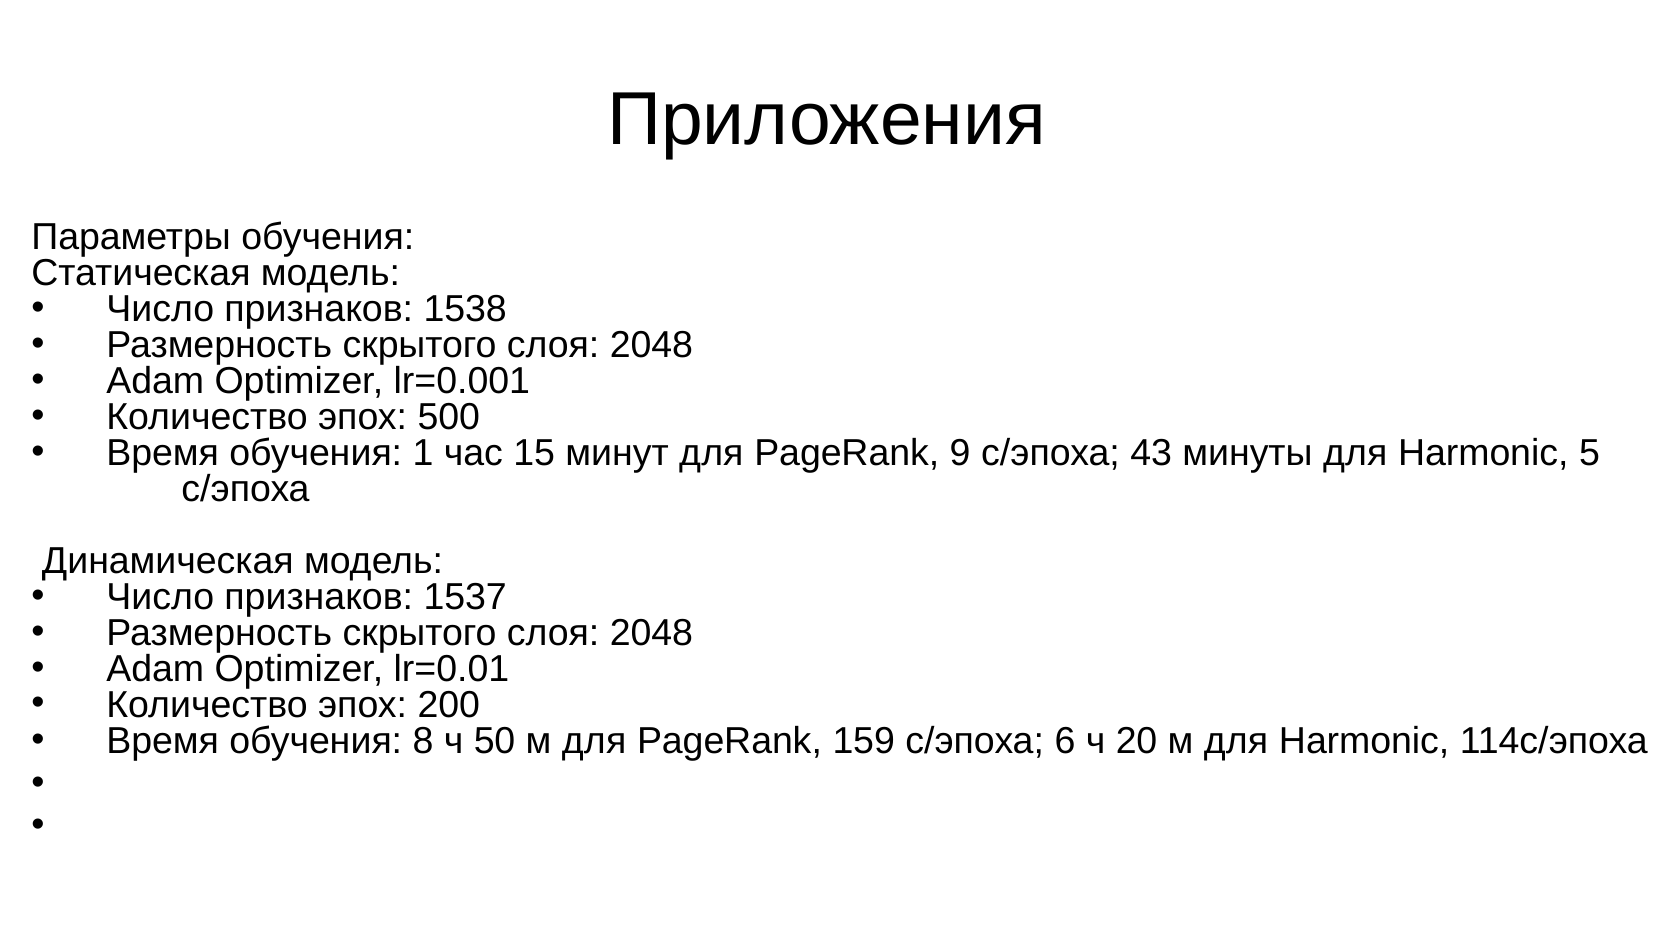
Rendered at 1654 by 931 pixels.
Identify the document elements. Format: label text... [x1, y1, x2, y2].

list Параметры обучения: Статическая модель: Число признаков: 1538 Размерность скрытого слоя: 2048 Adam Optimizer, lr=0.001 Количество эпох: 500 Время обучения: 1 час 15 минут для PageRank, 9 с/эпоха; 43 минуты для Harmonic, 5 c/эпоха Динамическая модель: Число признаков: 1537 Размерность скрытого слоя: 2048 Adam Optimizer, lr=0.01 Количество эпох: 200 Время обучения: 8 ч 50 м для PageRank, 159 с/эпоха; 6 ч 20 м для Harmonic, 114с/эпоха [31, 221, 1654, 813]
title Приложения [82, 37, 1571, 193]
